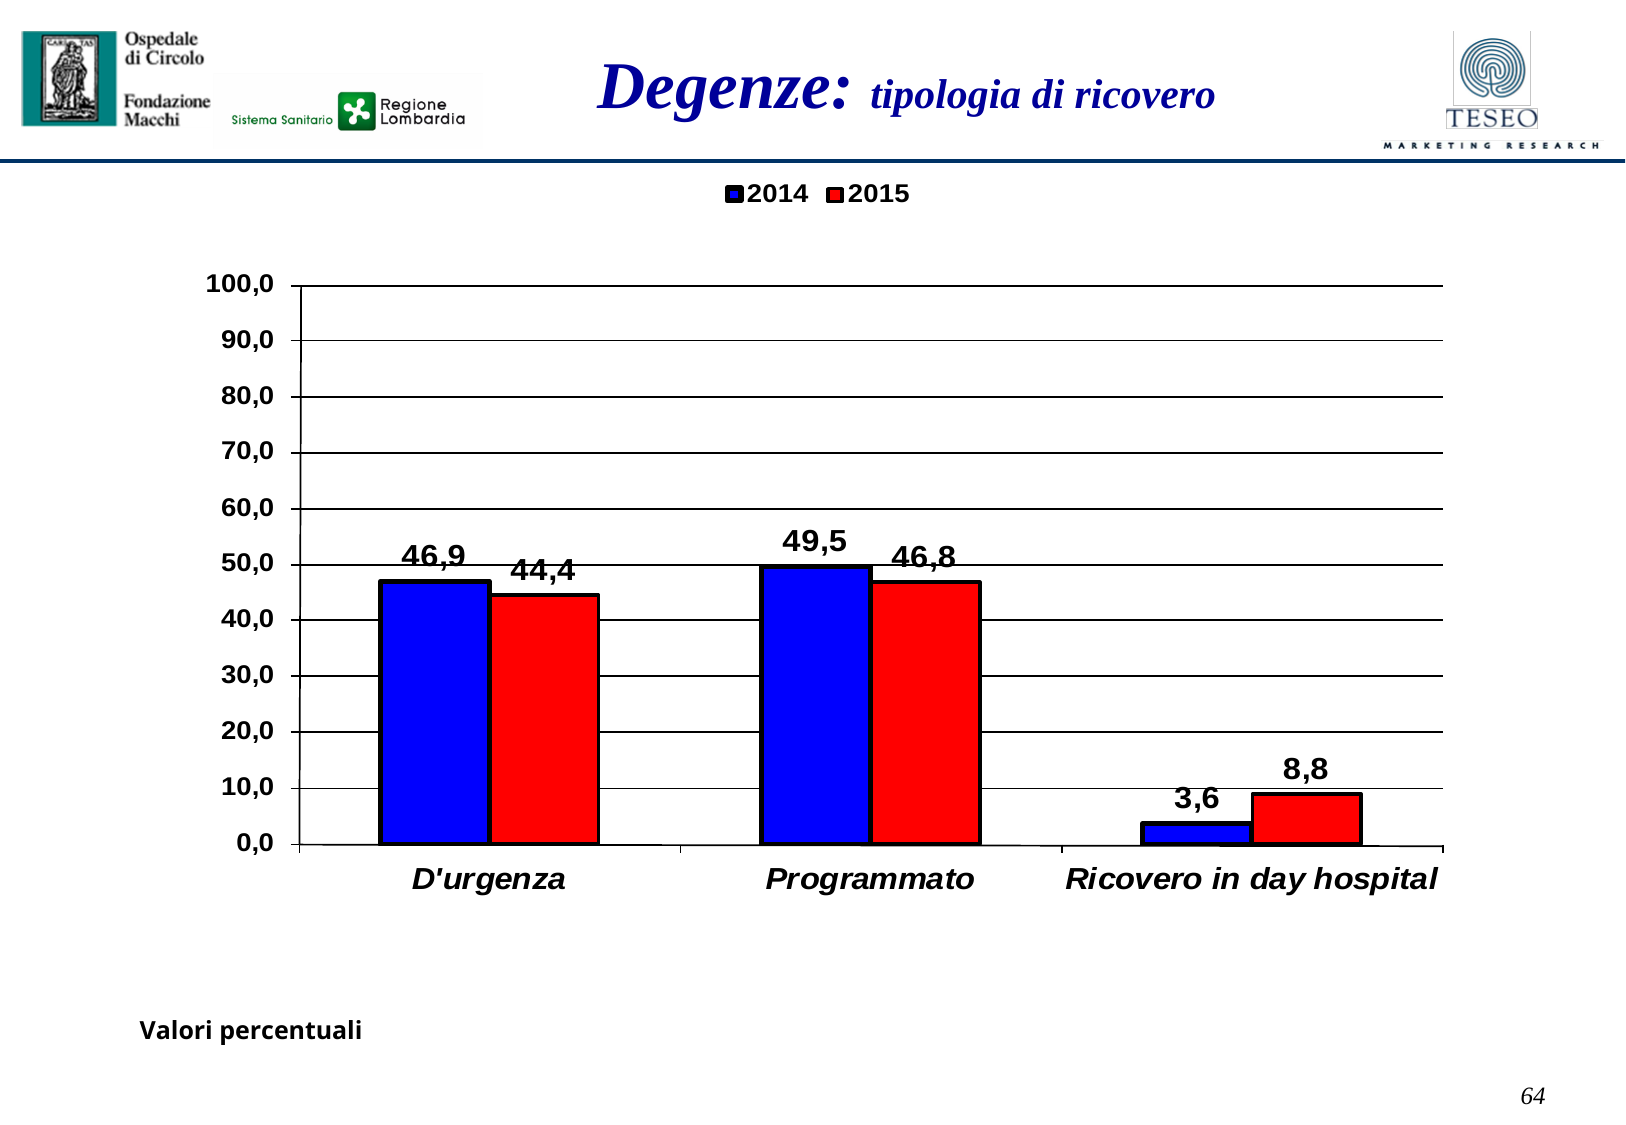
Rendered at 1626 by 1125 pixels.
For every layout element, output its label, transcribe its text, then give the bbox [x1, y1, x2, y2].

picture [1381, 31, 1604, 149]
picture [21, 31, 483, 149]
text_box Degenze: tipologia di ricovero [363, 18, 1451, 144]
text_box Valori percentuali [80, 999, 423, 1060]
picture [103, 161, 1522, 1035]
